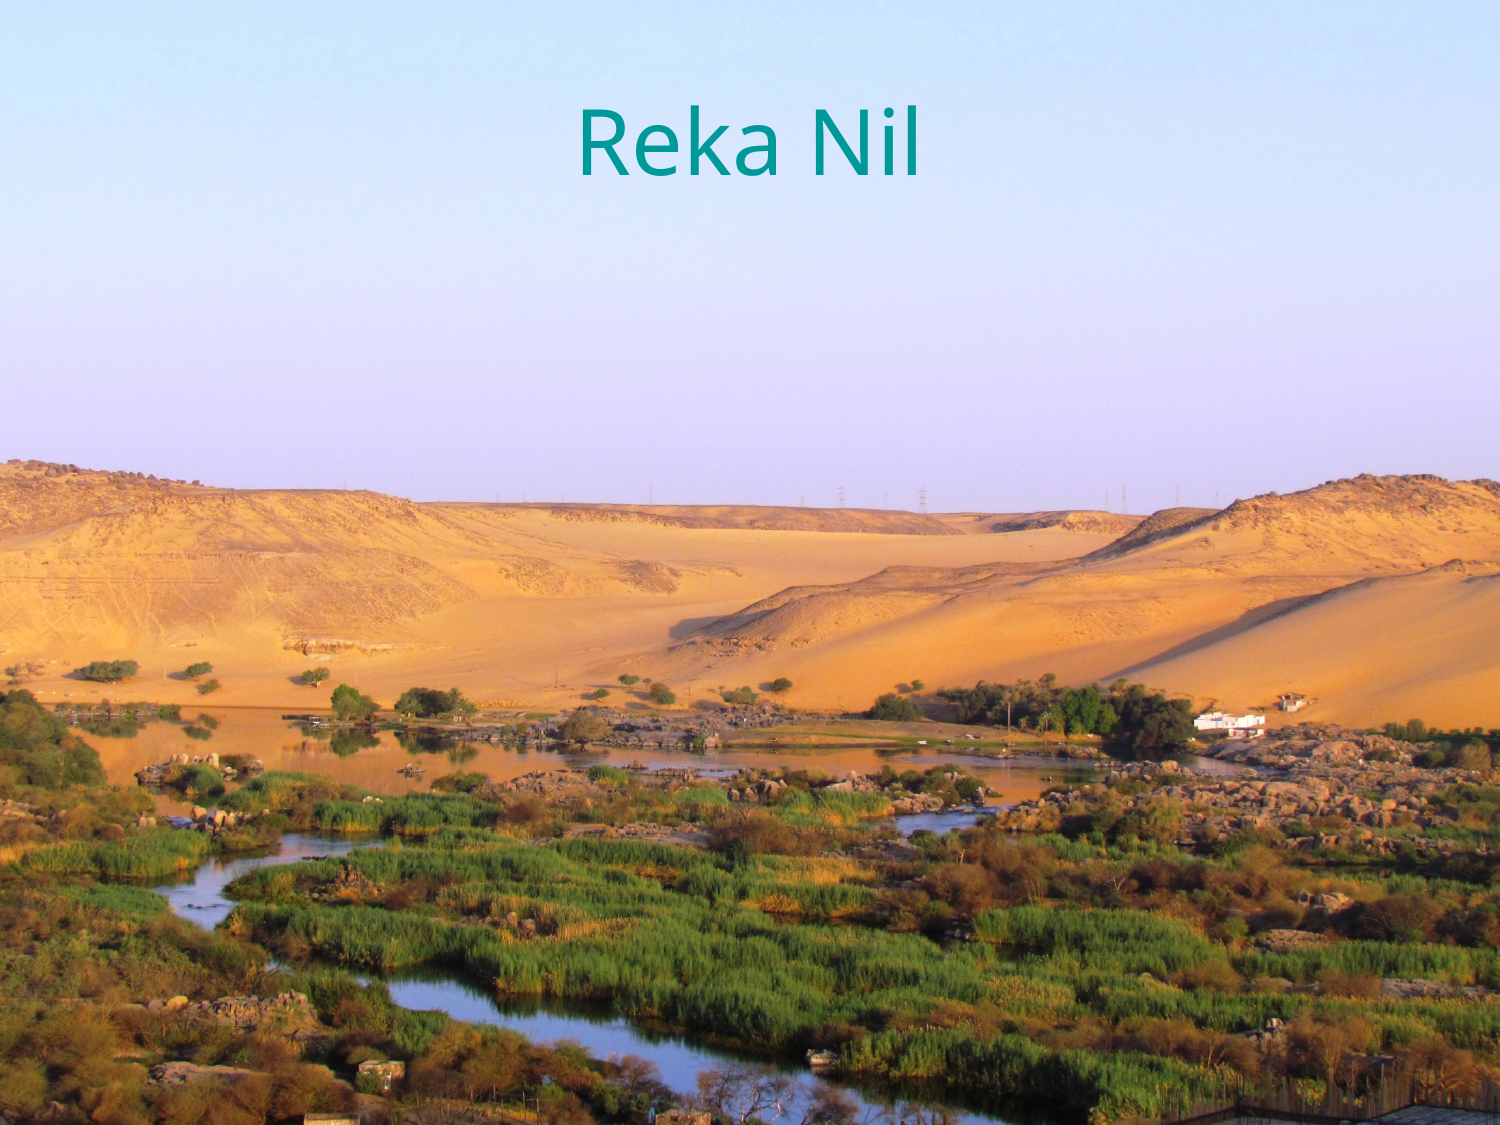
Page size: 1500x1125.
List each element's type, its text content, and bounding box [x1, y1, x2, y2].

picture [0, 0, 1500, 1125]
title Reka Nil [75, 45, 1425, 233]
